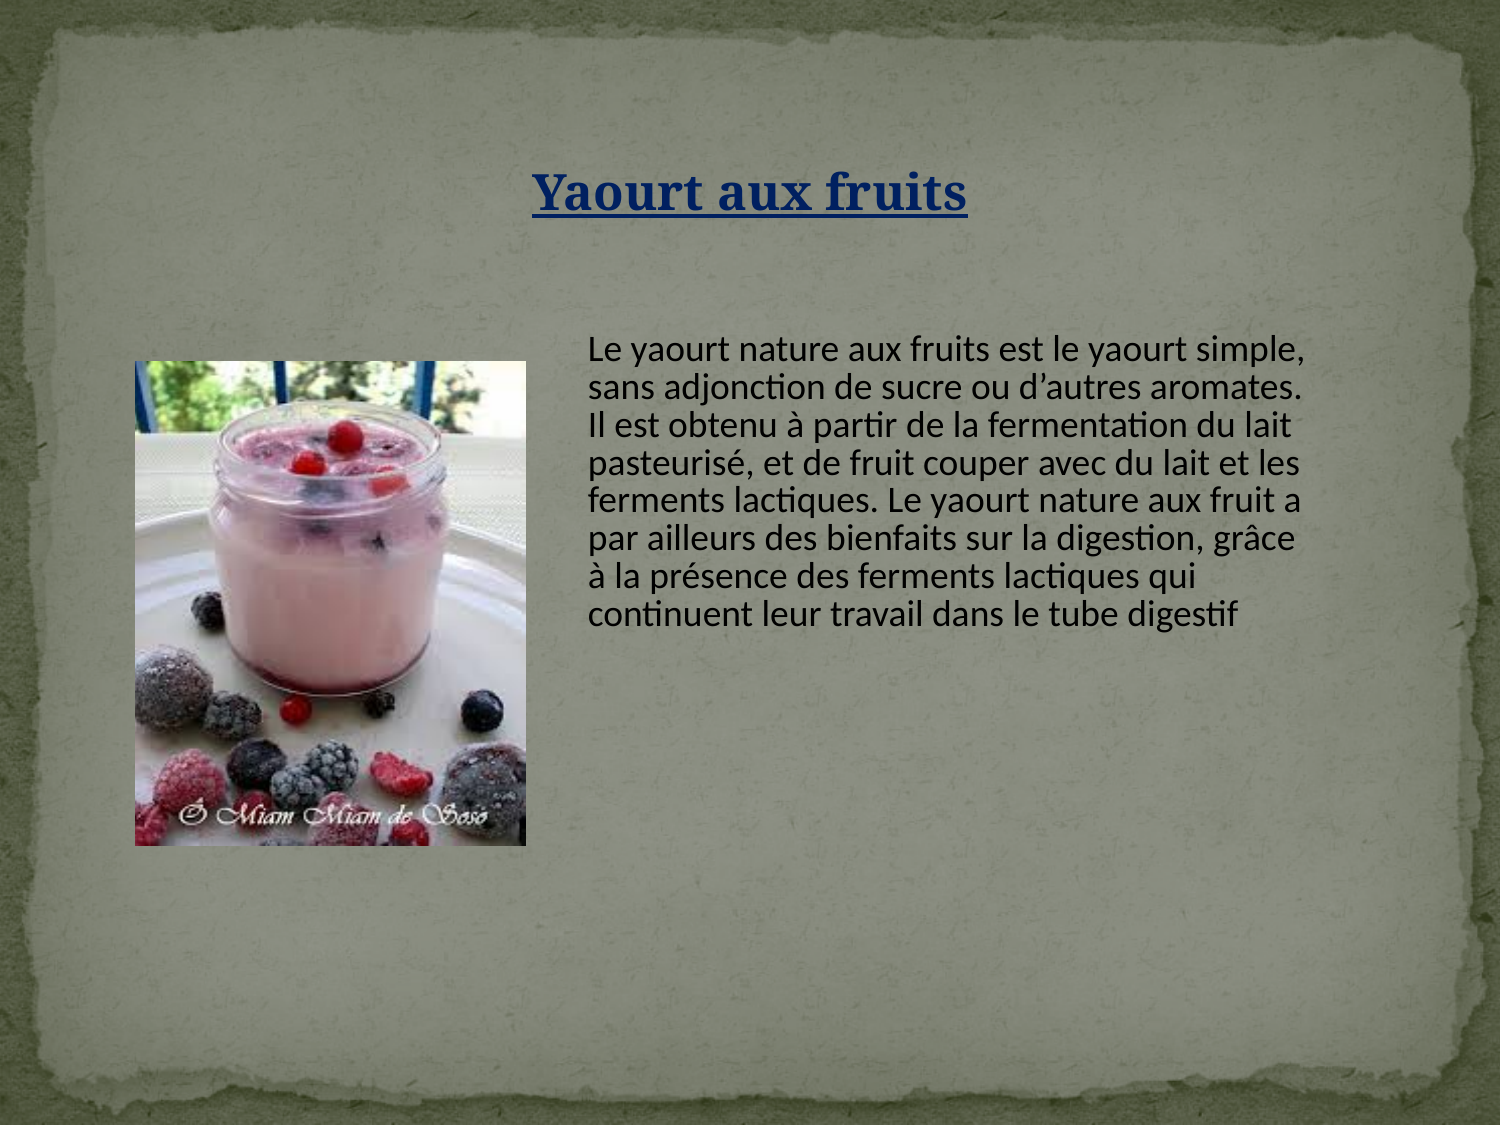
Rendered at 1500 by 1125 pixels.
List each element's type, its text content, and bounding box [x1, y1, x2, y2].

text_box Yaourt aux fruits [0, 149, 1500, 225]
text_box Le yaourt nature aux fruits est le yaourt simple, sans adjonction de sucre ou d’autres aromates. Il est obtenu à partir de la fermentation du lait pasteurisé, et de fruit couper avec du lait et les ferments lactiques. Le yaourt nature aux fruit a par ailleurs des bienfaits sur la digestion, grâce à la présence des ferments lactiques qui continuent leur travail dans le tube digestif [573, 326, 1323, 643]
picture [135, 361, 526, 847]
